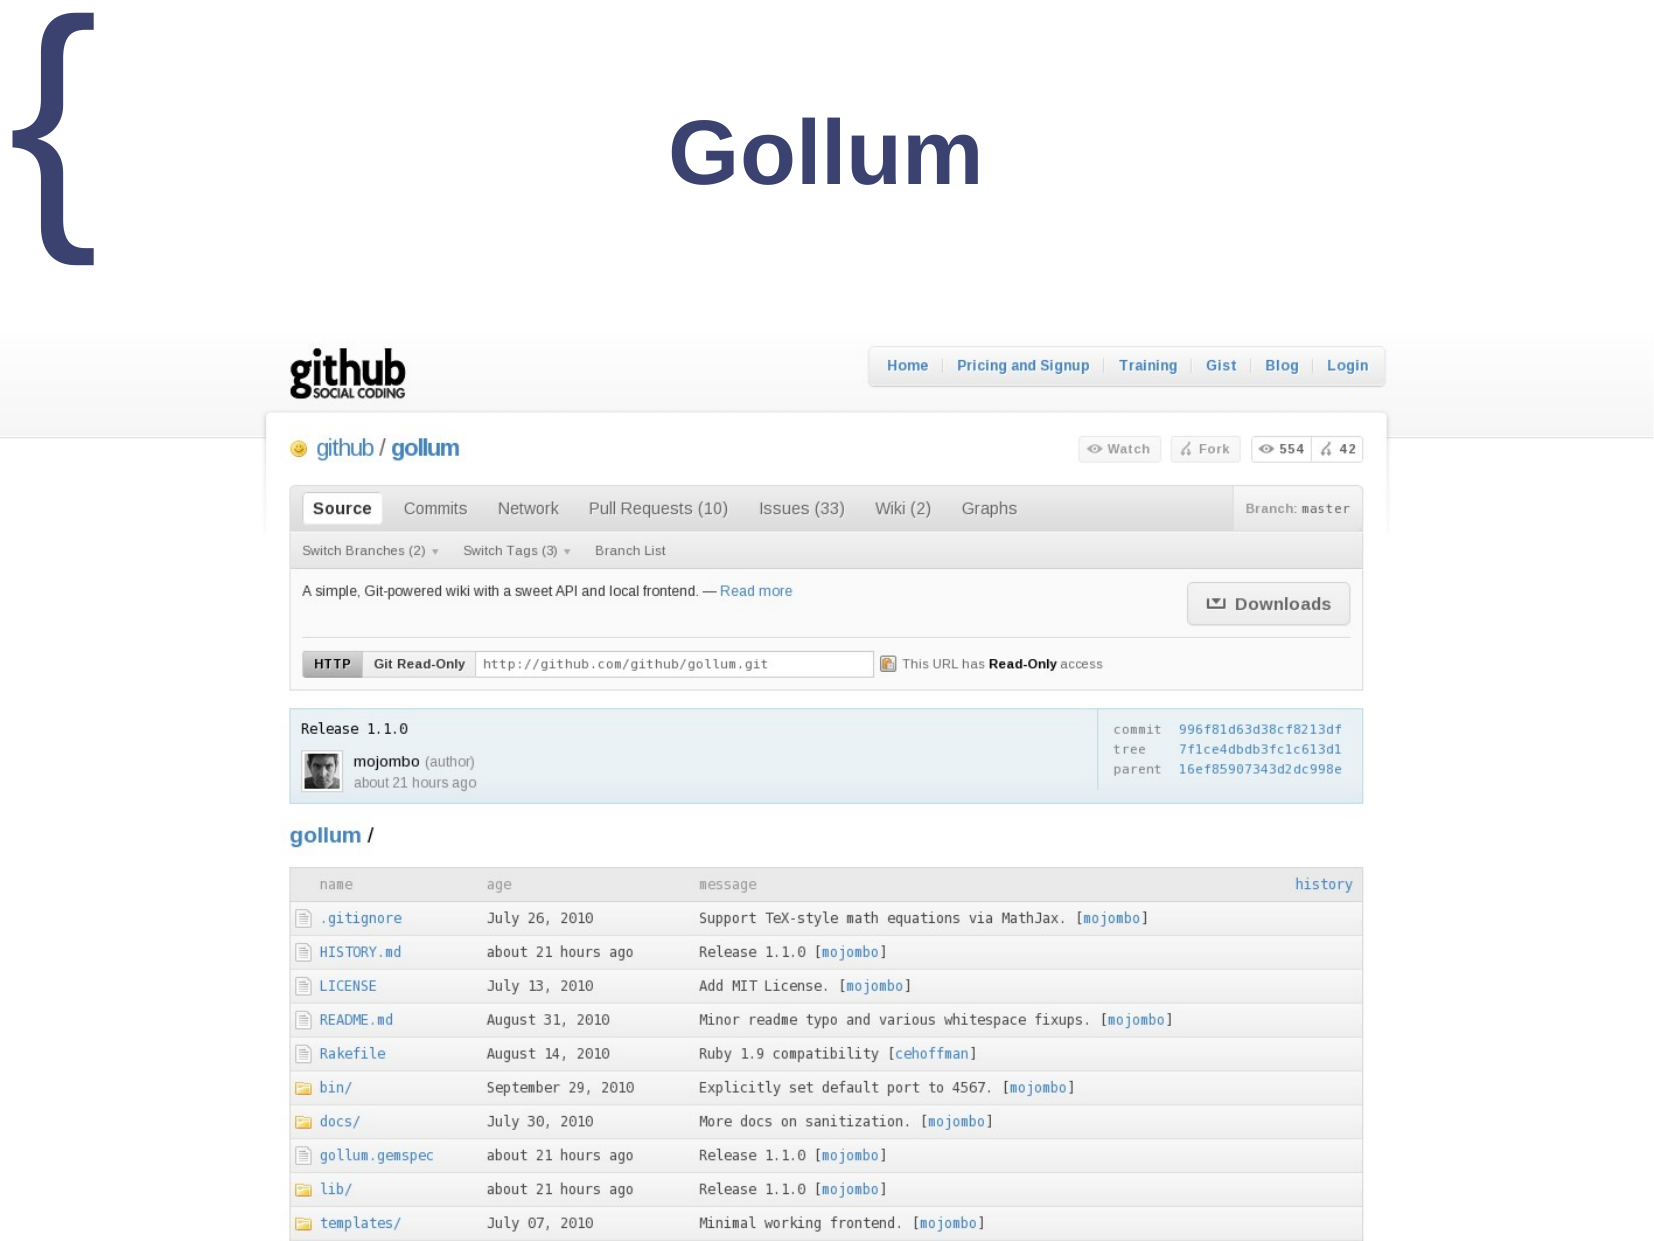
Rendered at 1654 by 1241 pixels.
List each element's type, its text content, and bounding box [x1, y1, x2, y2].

picture [0, 332, 1654, 1241]
title Gollum [82, 56, 1571, 250]
